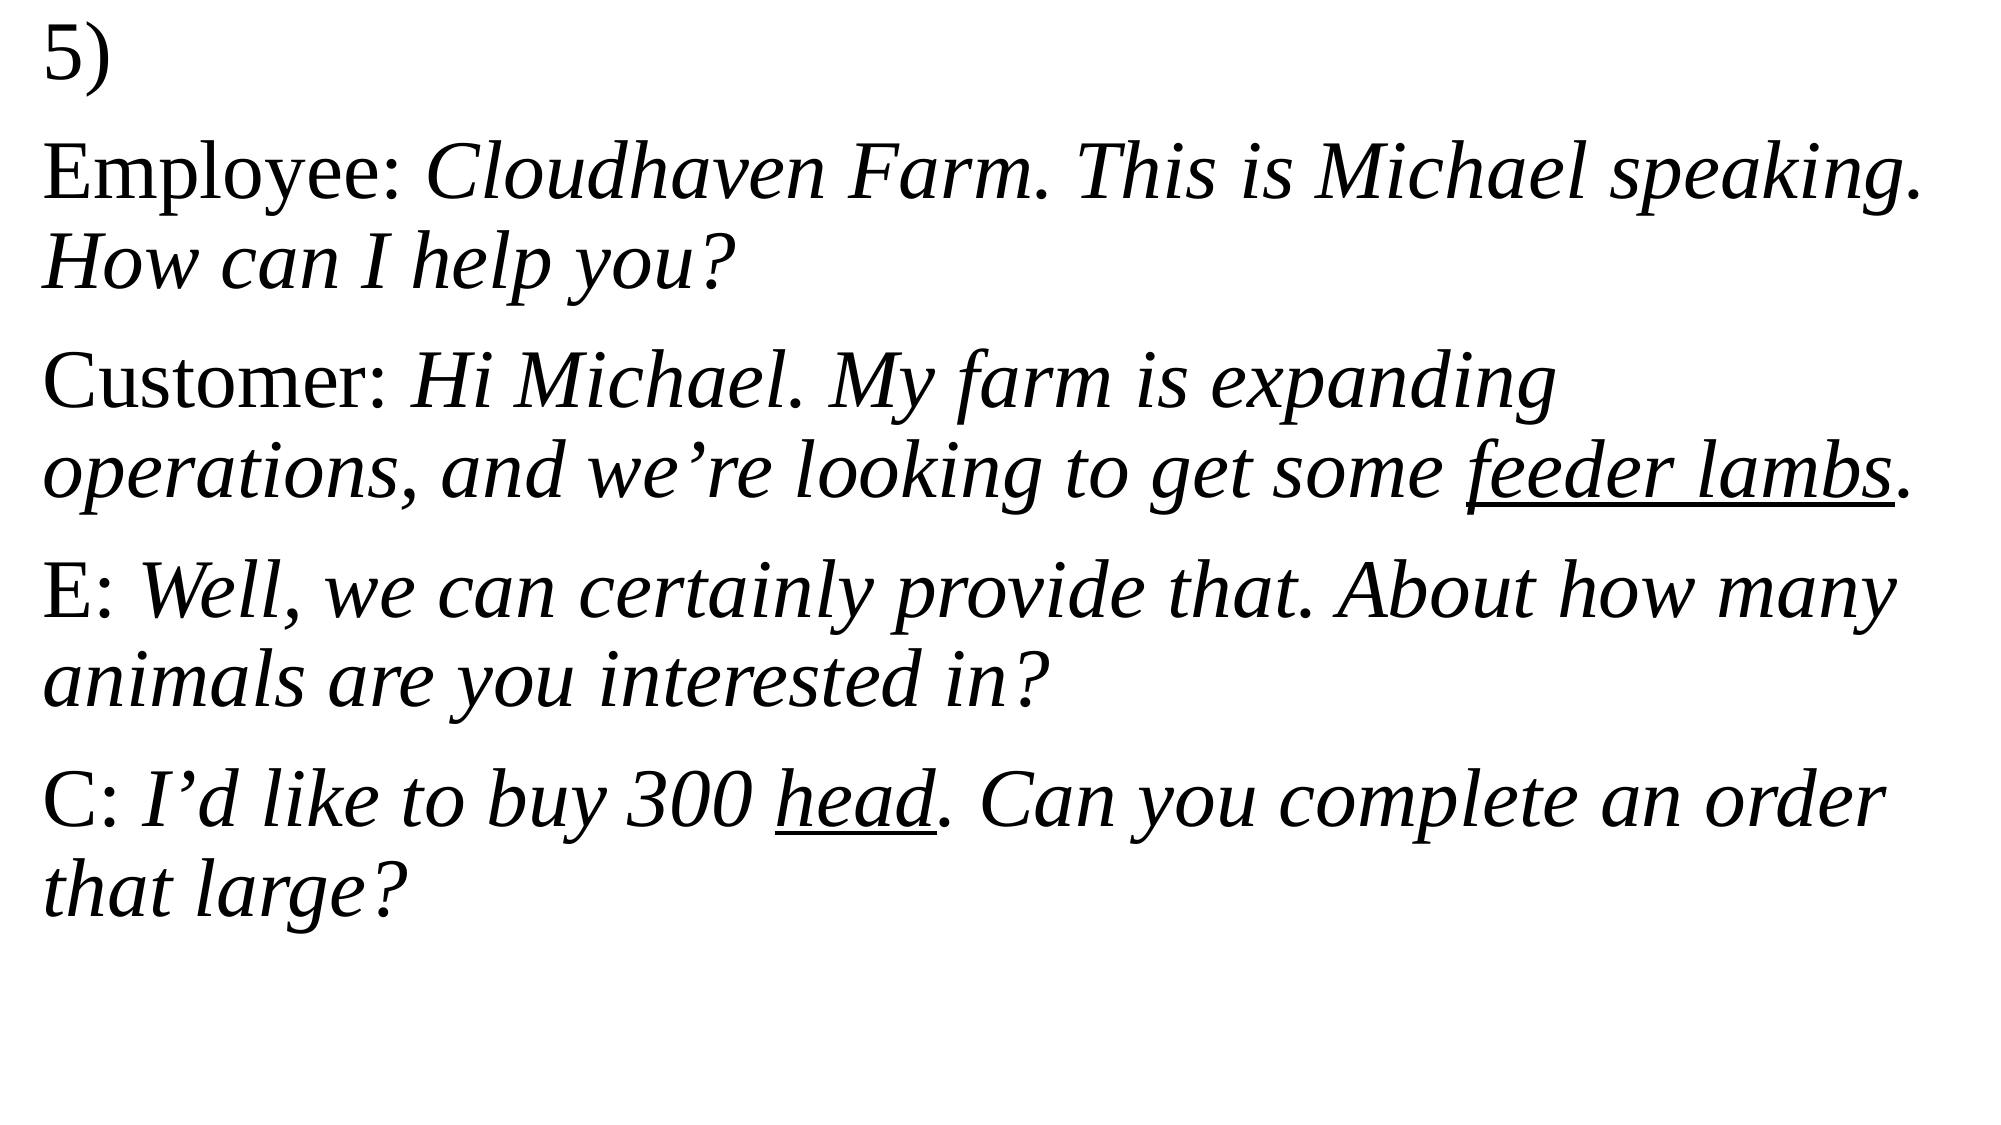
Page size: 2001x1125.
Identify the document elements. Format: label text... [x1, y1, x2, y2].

list 5) Employee: Cloudhaven Farm. This is Michael speaking. How can I help you? Customer: Hi Michael. My farm is expanding operations, and we’re looking to get some feeder lambs. E: Well, we can certainly provide that. About how many animals are you interested in? C: I’d like to buy 300 head. Can you complete an order that large? [27, 0, 1971, 1125]
